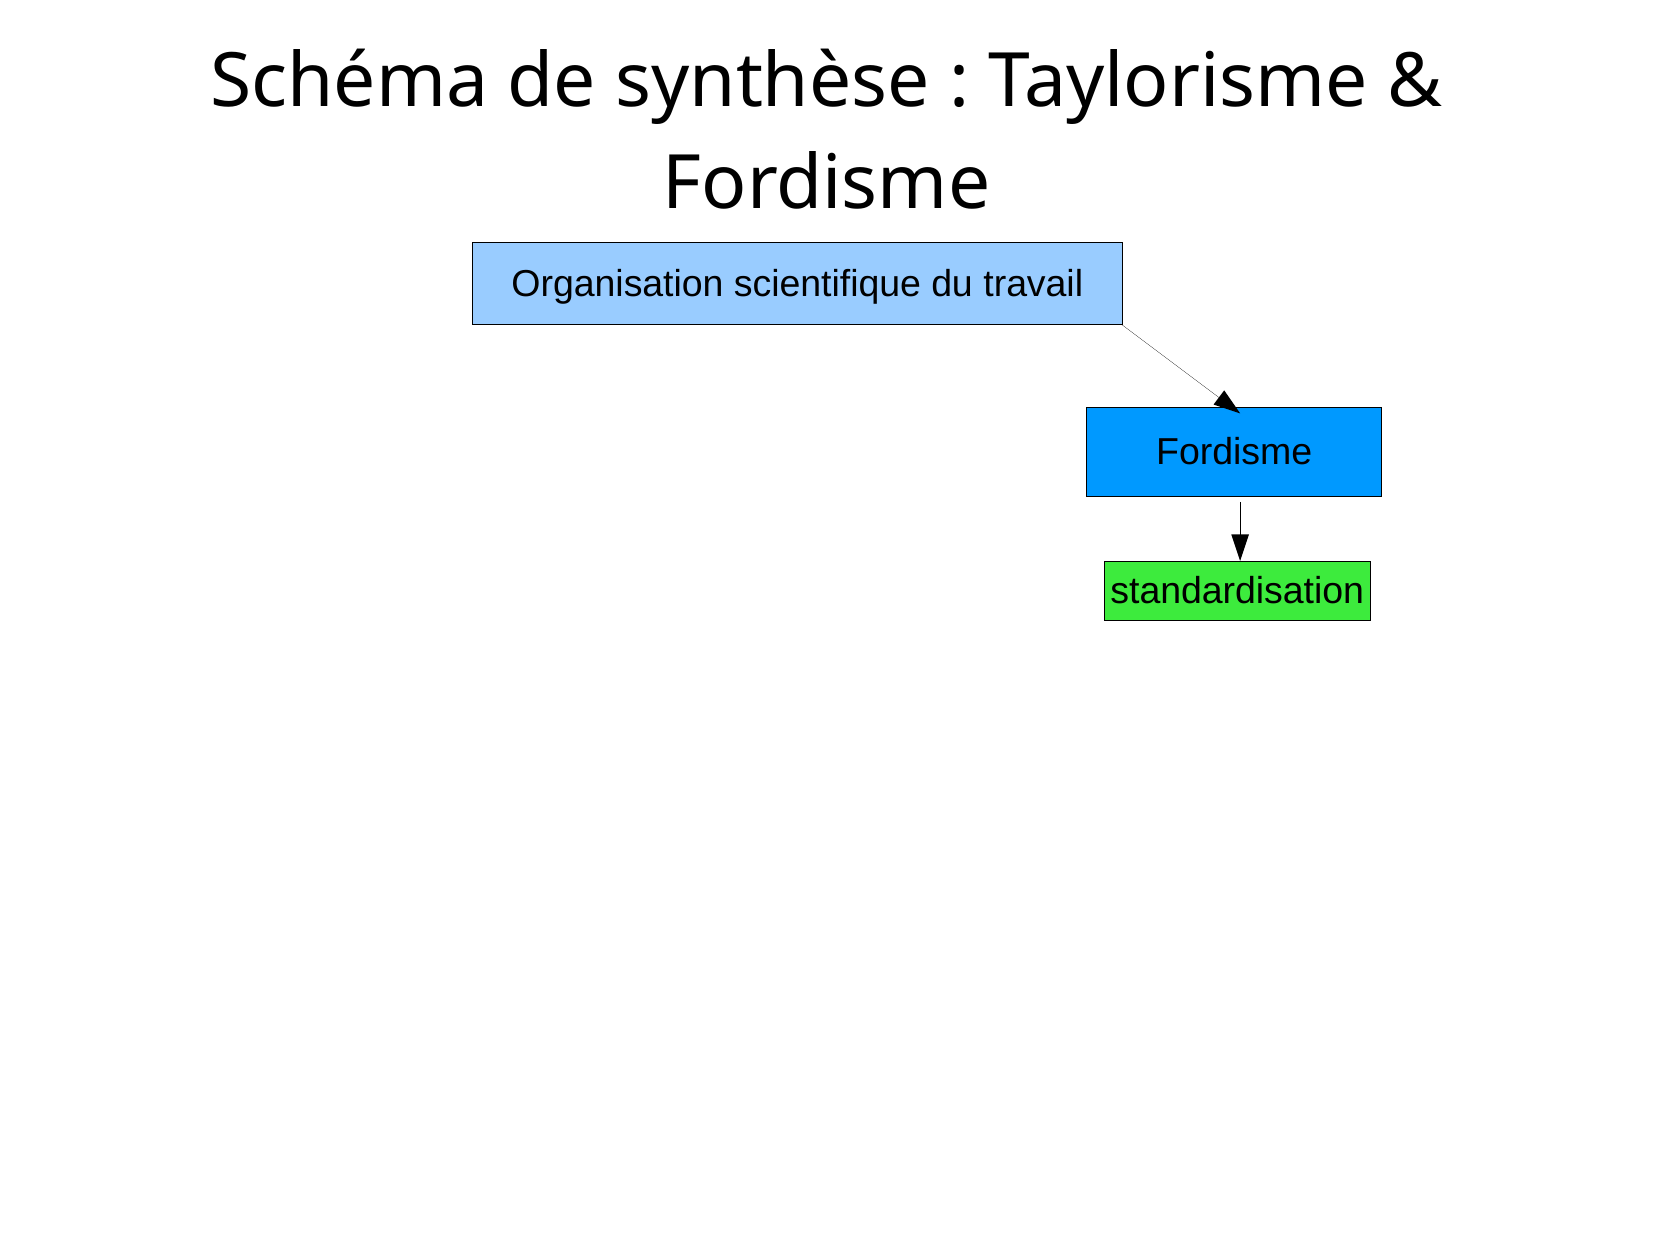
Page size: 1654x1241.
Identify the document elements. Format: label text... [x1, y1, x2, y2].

text_box Organisation scientifique du travail [472, 242, 1123, 325]
title Schéma de synthèse : Taylorisme & Fordisme [82, 49, 1571, 207]
text_box Fordisme [1086, 407, 1382, 497]
text_box standardisation [1104, 561, 1371, 621]
